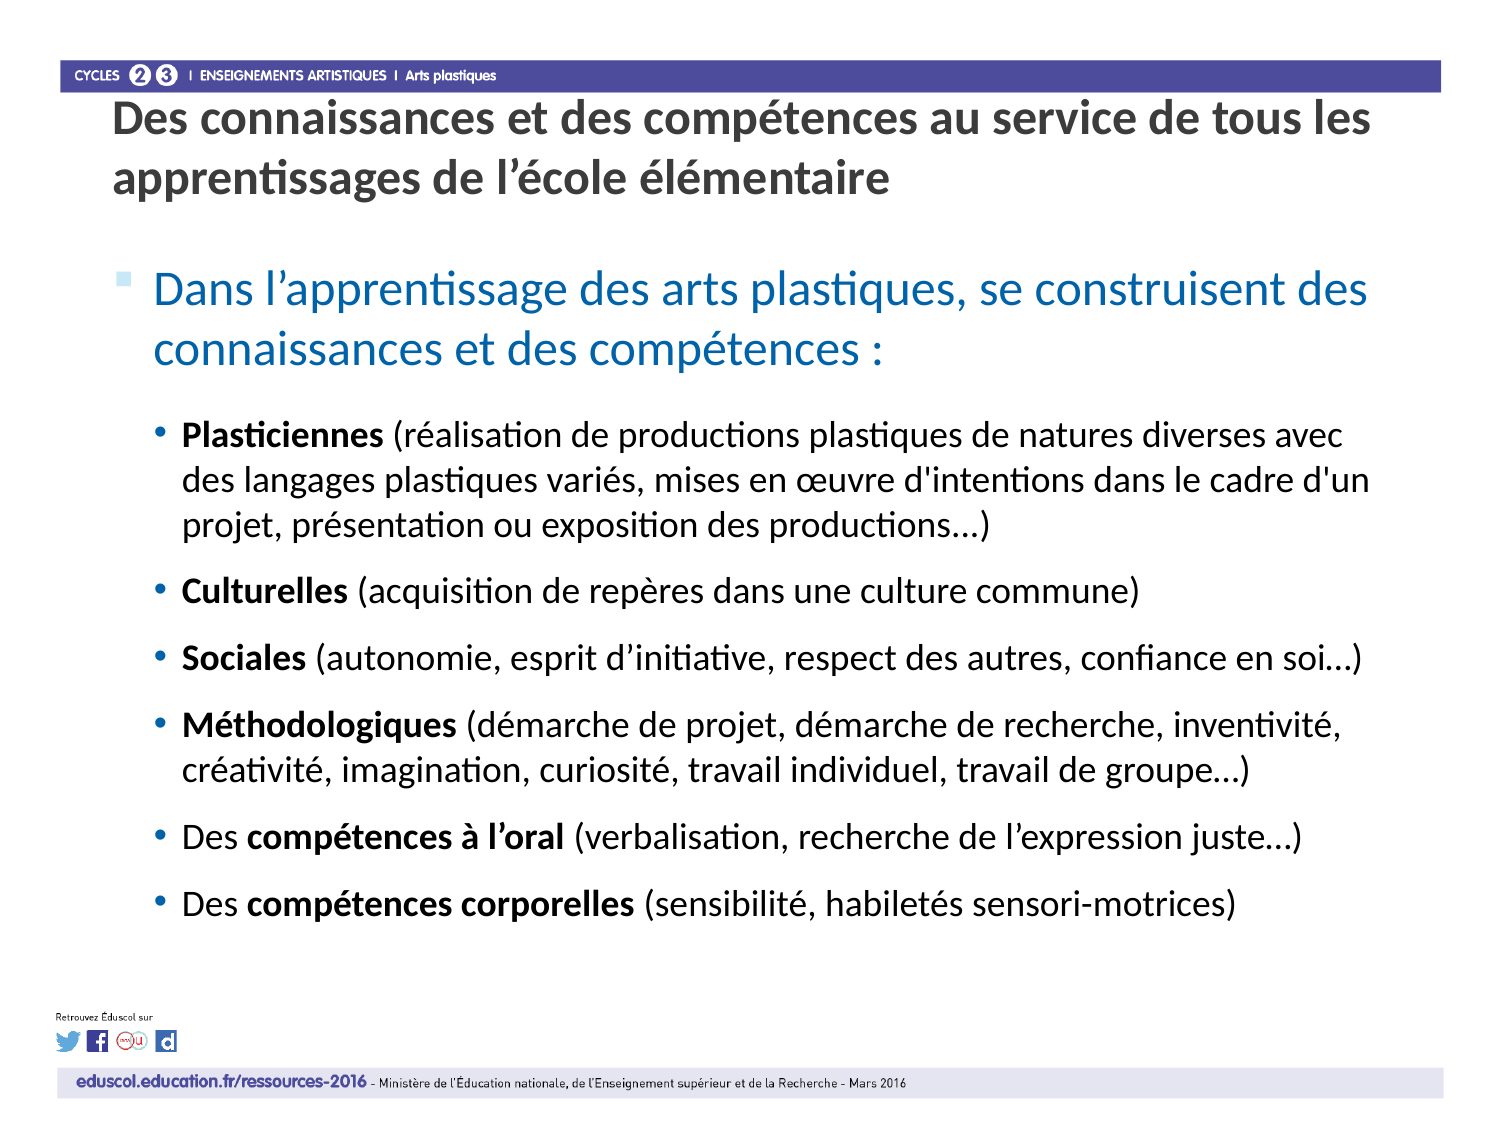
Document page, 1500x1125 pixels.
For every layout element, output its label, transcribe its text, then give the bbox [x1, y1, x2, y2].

picture [0, 1008, 1500, 1125]
picture [0, 0, 1500, 95]
title Des connaissances et des compétences au service de tous les apprentissages de l’école élémentaire [112, 95, 1388, 255]
list Dans l’apprentissage des arts plastiques, se construisent des connaissances et des compétences : Plasticiennes (réalisation de productions plastiques de natures diverses avec des langages plastiques variés, mises en œuvre d'intentions dans le cadre d'un projet, présentation ou exposition des productions...) Culturelles (acquisition de repères dans une culture commune) Sociales (autonomie, esprit d’initiative, respect des autres, confiance en soi…) Méthodologiques (démarche de projet, démarche de recherche, inventivité, créativité, imagination, curiosité, travail individuel, travail de groupe…) Des compétences à l’oral (verbalisation, recherche de l’expression juste…) Des compétences corporelles (sensibilité, habiletés sensori-motrices) [112, 255, 1388, 1008]
